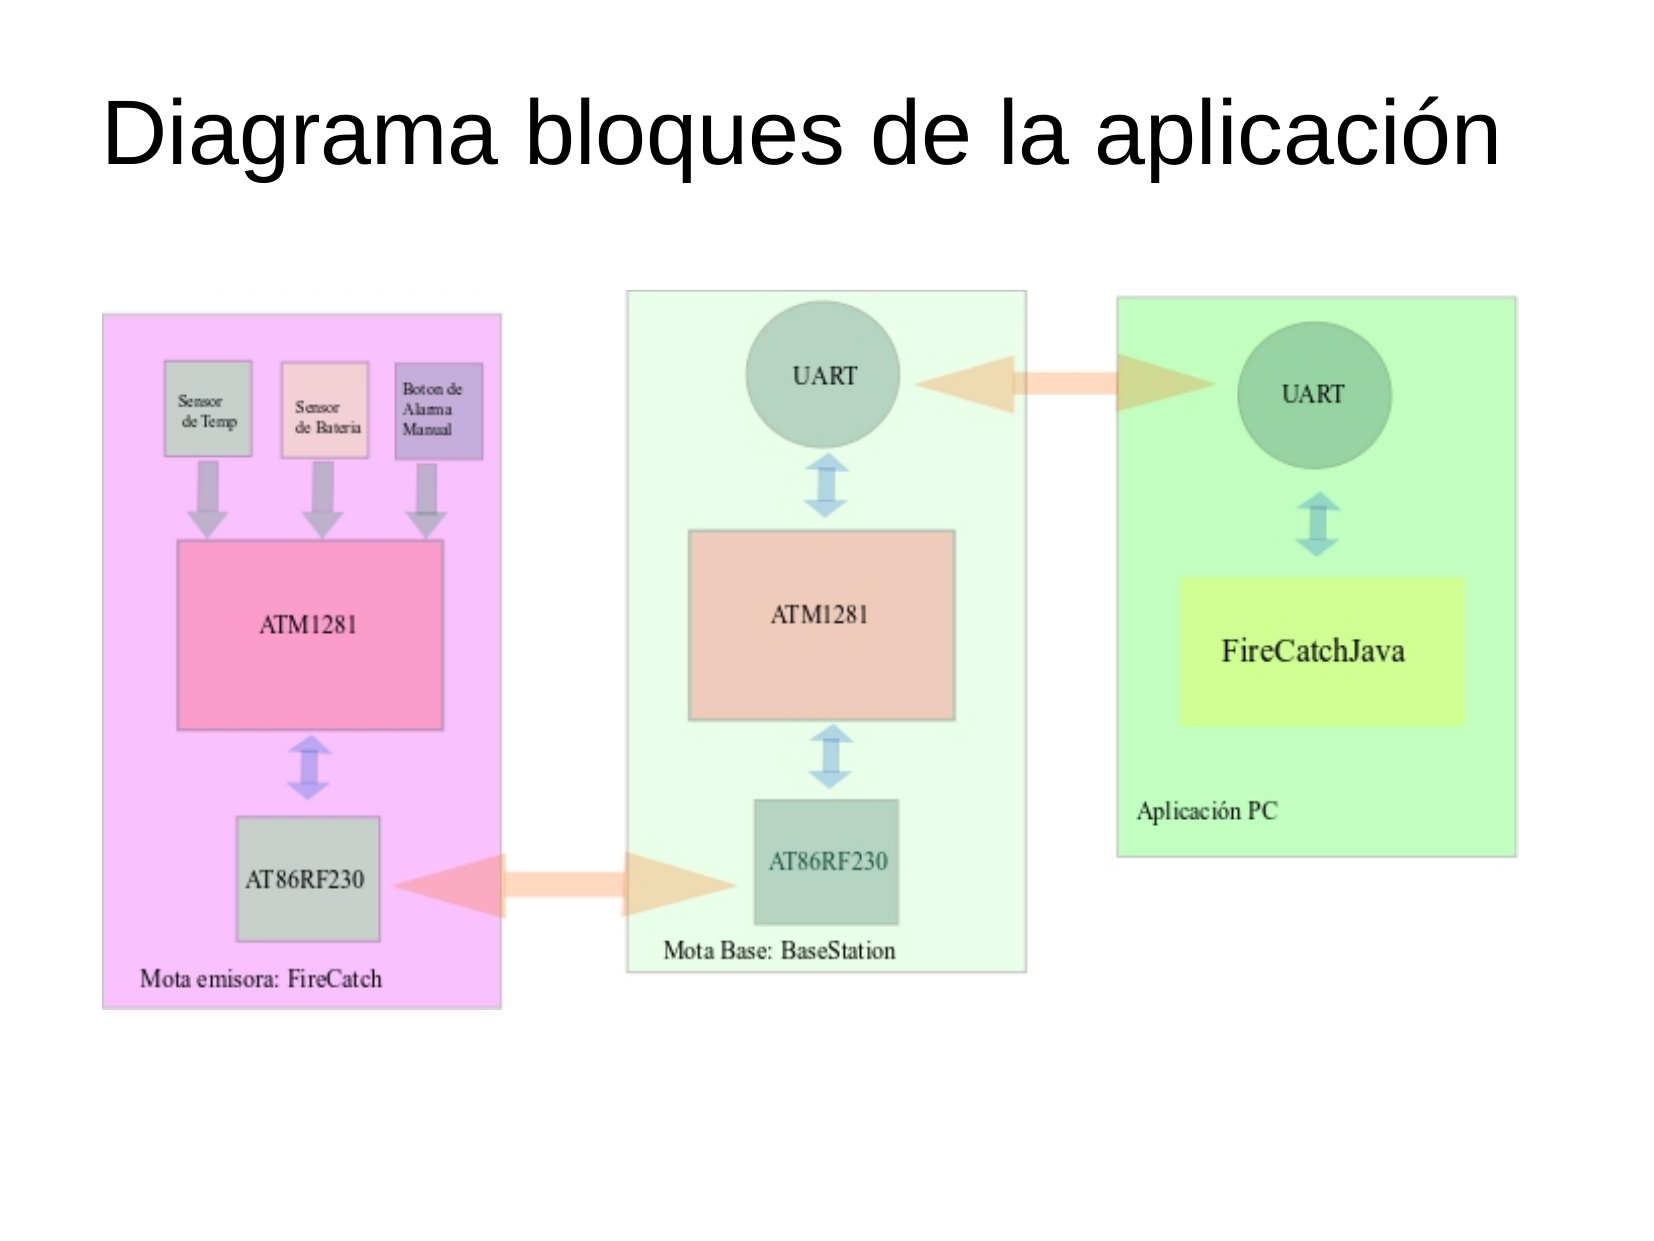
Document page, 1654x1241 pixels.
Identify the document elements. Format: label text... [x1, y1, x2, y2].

picture [102, 290, 1519, 1010]
title Diagrama bloques de la aplicación [59, 29, 1548, 237]
